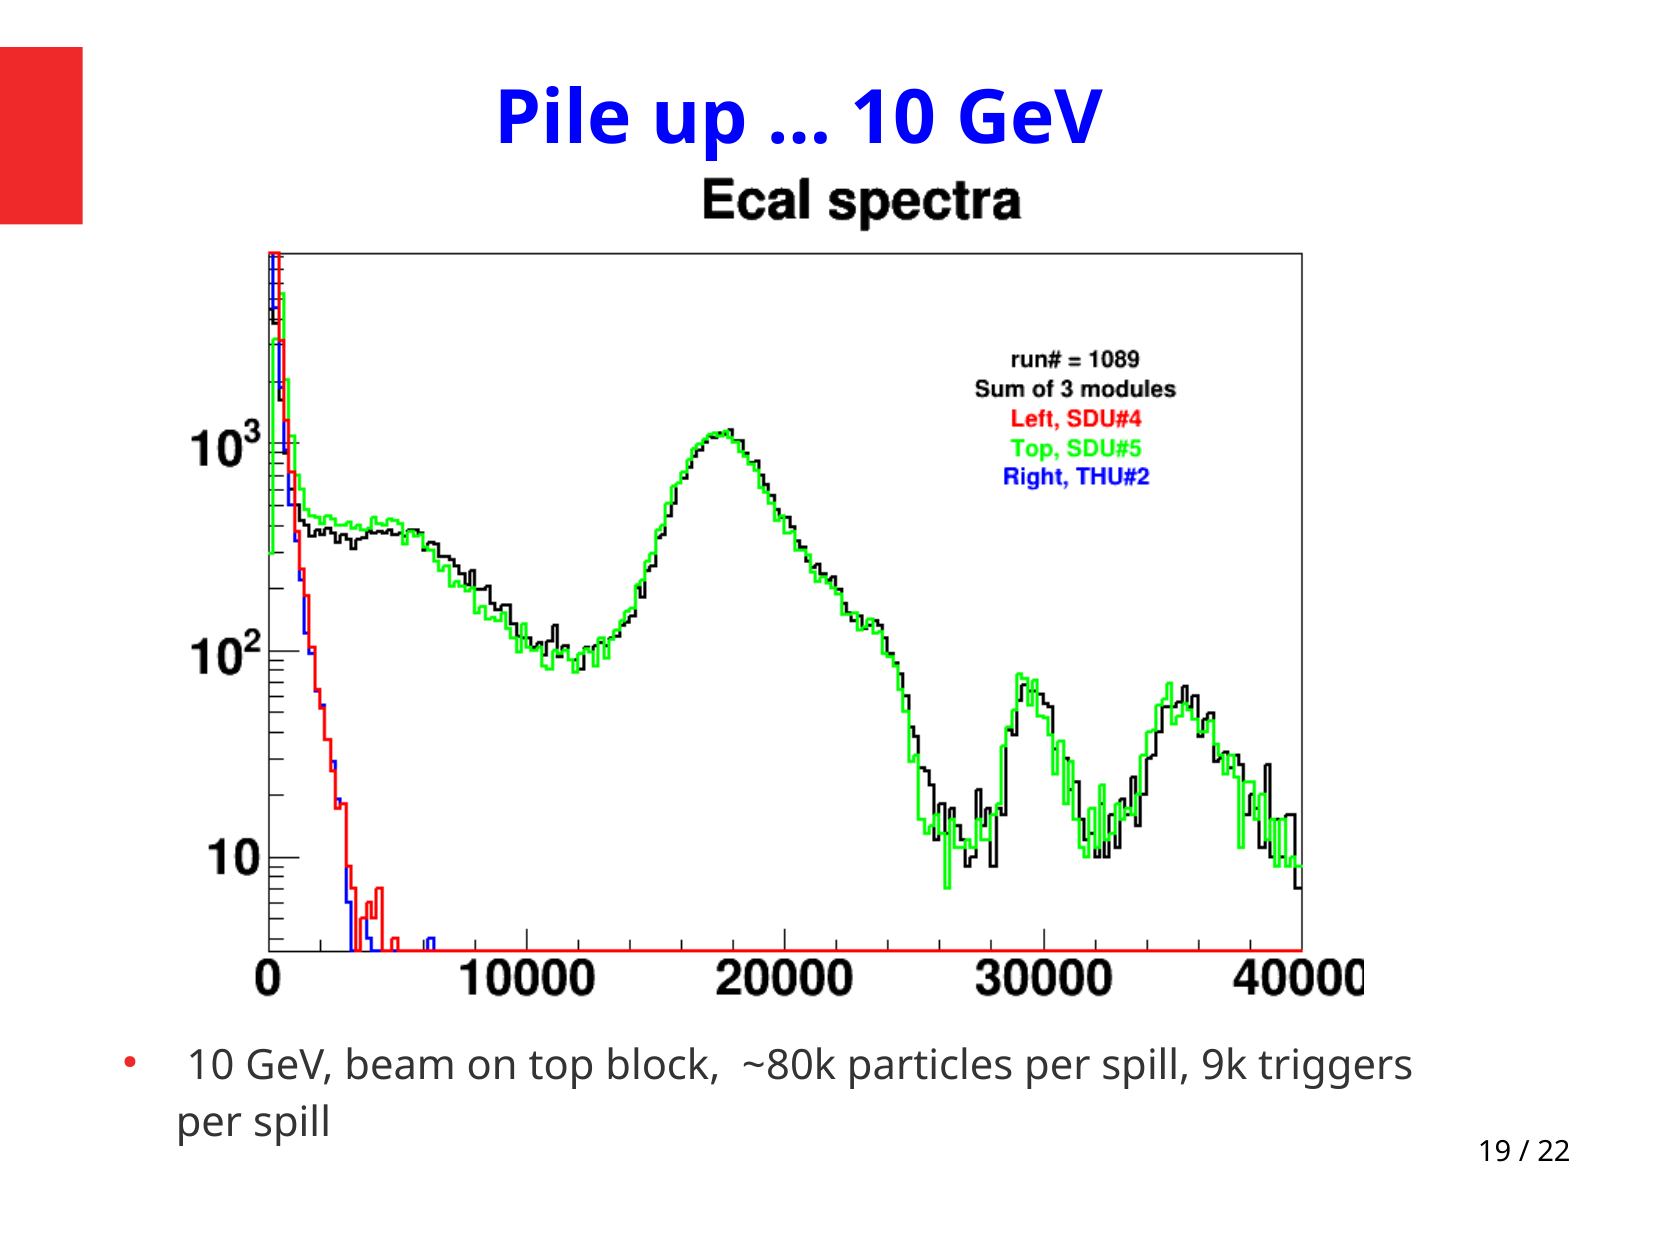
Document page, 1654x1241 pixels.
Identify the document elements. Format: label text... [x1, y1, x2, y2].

text_box 10 GeV, beam on top block, ~80k particles per spill, 9k triggers per spill [105, 1035, 1471, 1211]
picture [120, 164, 1364, 1035]
title Pile up … 10 GeV [82, 49, 1536, 181]
